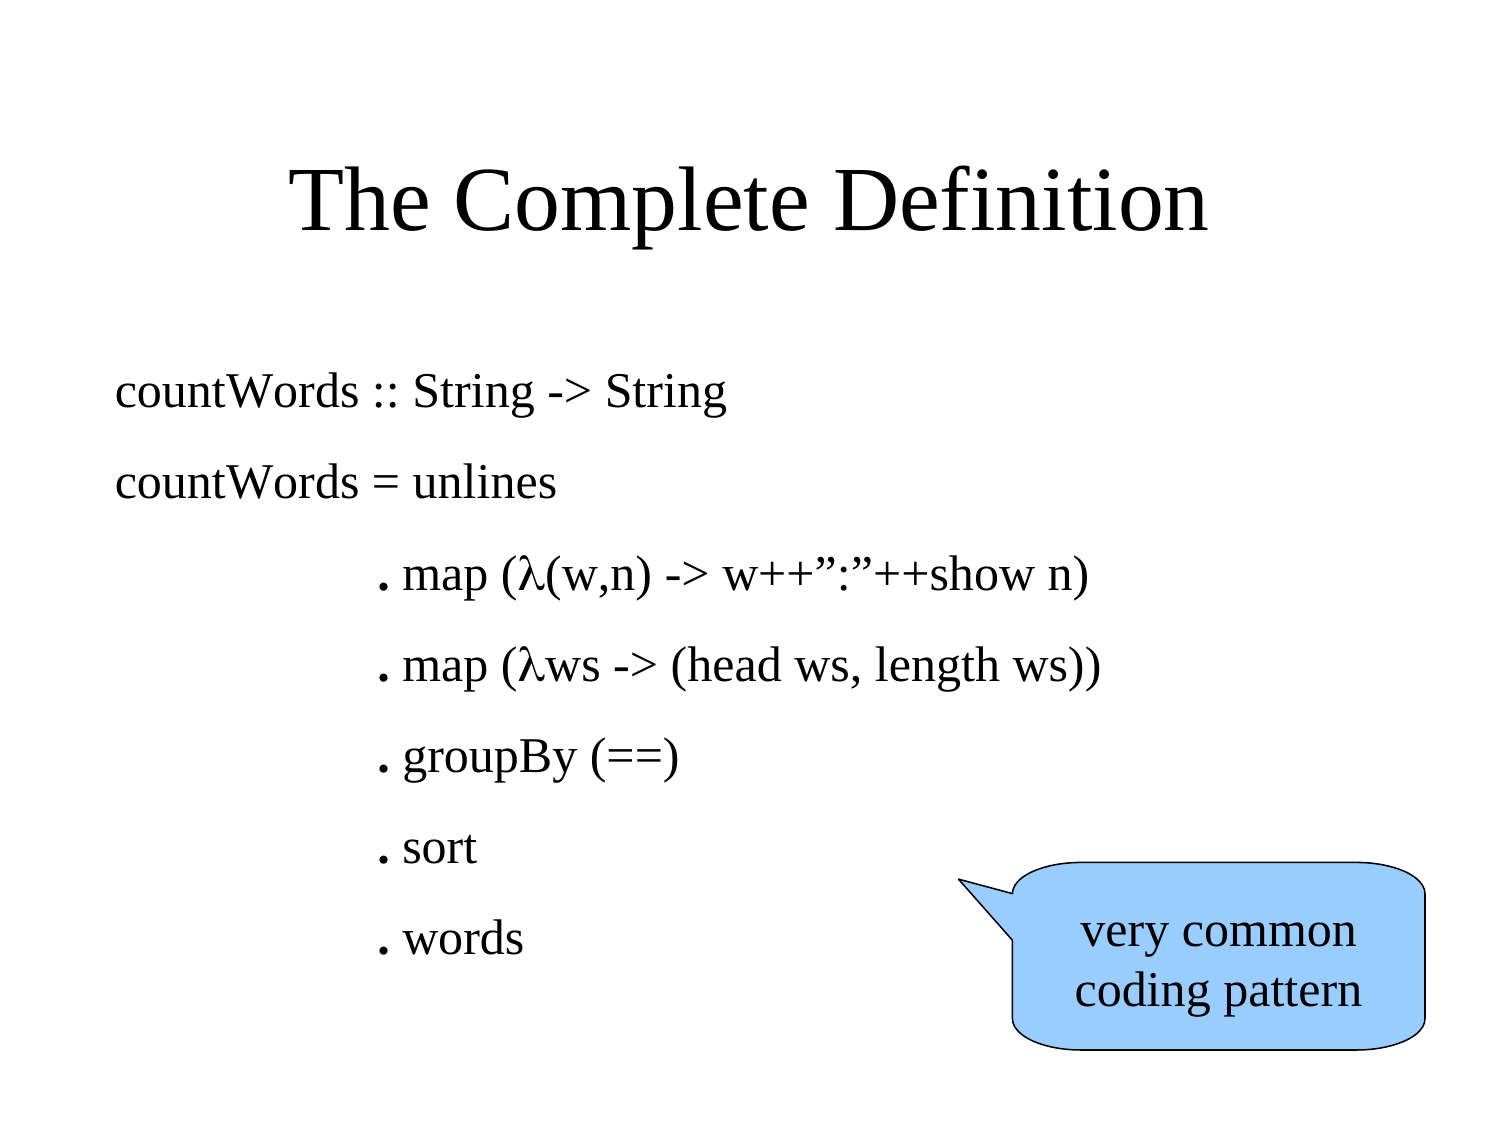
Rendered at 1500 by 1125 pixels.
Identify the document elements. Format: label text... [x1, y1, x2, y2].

text_box countWords :: String -> String countWords = unlines . map ((w,n) -> w++”:”++show n) . map (ws -> (head ws, length ws)) . groupBy (==) . sort . words [99, 349, 1401, 973]
title The Complete Definition [112, 99, 1388, 288]
text_box very common coding pattern [958, 862, 1426, 1051]
